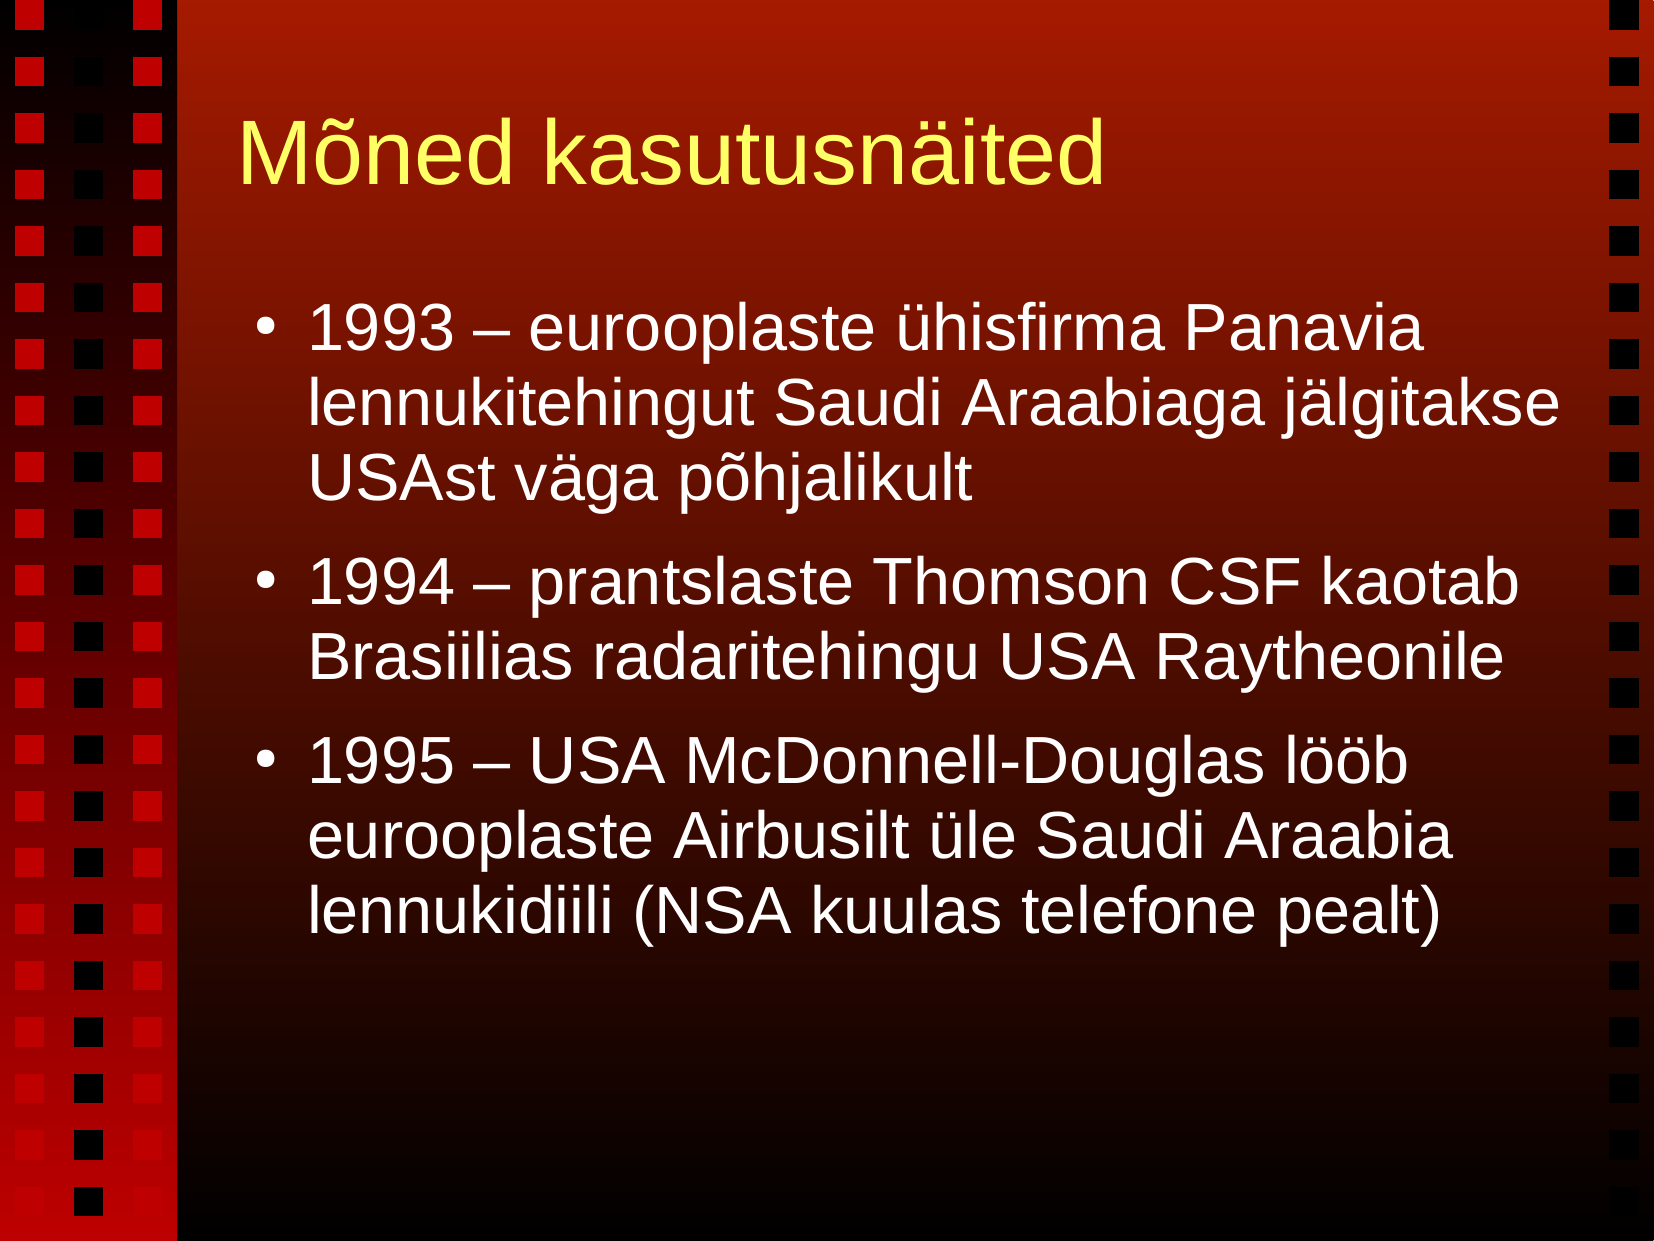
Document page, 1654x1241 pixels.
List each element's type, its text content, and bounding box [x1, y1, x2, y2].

list 1993 – eurooplaste ühisfirma Panavia lennukitehingut Saudi Araabiaga jälgitakse USAst väga põhjalikult 1994 – prantslaste Thomson CSF kaotab Brasiilias radaritehingu USA Raytheonile 1995 – USA McDonnell-Douglas lööb eurooplaste Airbusilt üle Saudi Araabia lennukidiili (NSA kuulas telefone pealt) [236, 290, 1571, 1109]
title Mõned kasutusnäited [236, 49, 1571, 257]
